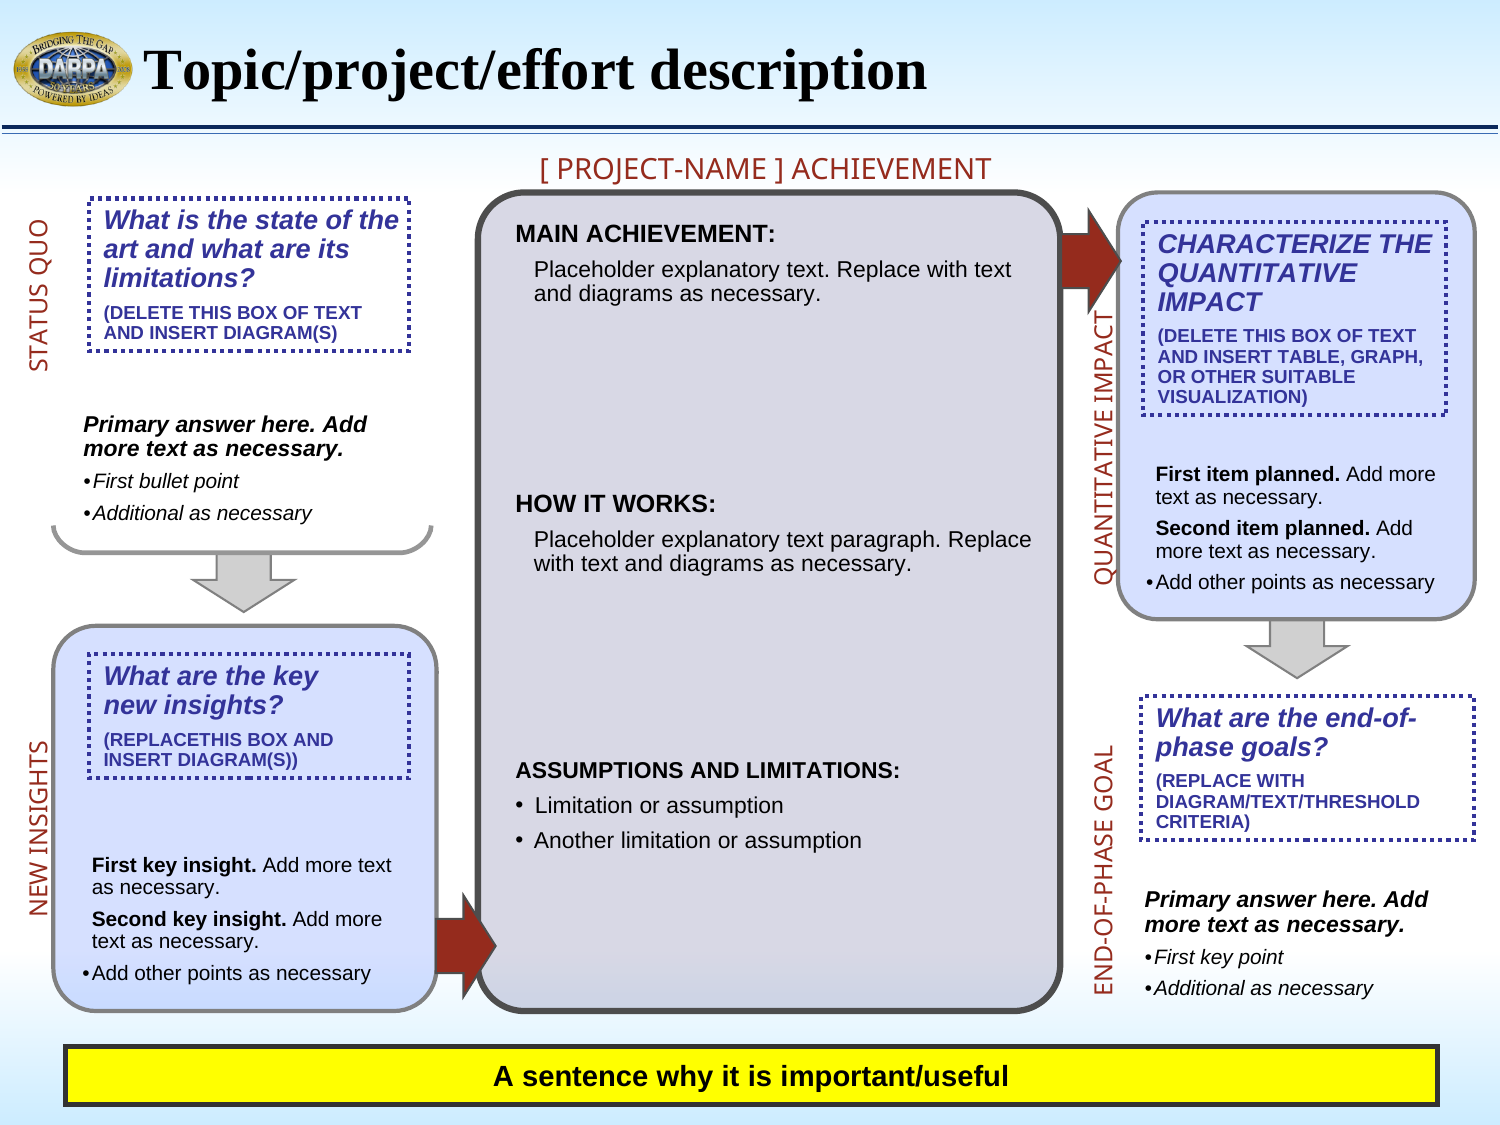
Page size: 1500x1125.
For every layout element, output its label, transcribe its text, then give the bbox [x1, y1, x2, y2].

text_box END-OF-PHASE GOAL [1093, 591, 1118, 997]
text_box [1246, 620, 1348, 679]
text_box What is the state of the art and what are its limitations? (DELETE THIS BOX OF TEXT AND INSERT DIAGRAM(S) [88, 198, 410, 352]
text_box MAIN ACHIEVEMENT: Placeholder explanatory text. Replace with text and diagrams as necessary. HOW IT WORKS: Placeholder explanatory text paragraph. Replace with text and diagrams as necessary. ASSUMPTIONS AND LIMITATIONS: Limitation or assumption Another limitation or assumption [515, 220, 1040, 992]
text_box What are the end-of-phase goals? (REPLACE WITH DIAGRAM/TEXT/THRESHOLD CRITERIA) [1141, 696, 1474, 841]
text_box QUANTITATIVE IMPACT [1093, 310, 1118, 591]
text_box [ PROJECT-NAME ] ACHIEVEMENT [428, 149, 1112, 186]
text_box A sentence why it is important/useful [65, 1046, 1438, 1105]
text_box Primary answer here. Add more text as necessary. • First bullet point • Additional as necessary [83, 412, 420, 525]
picture [10, 28, 135, 111]
text_box Primary answer here. Add more text as necessary. • First key point • Additional as necessary [1144, 887, 1459, 1001]
text_box What are the key new insights? (REPLACETHIS BOX AND INSERT DIAGRAM(S)) [88, 654, 410, 778]
text_box First item planned. Add more text as necessary. Second item planned. Add more text as necessary. • Add other points as necessary [1117, 192, 1475, 620]
text_box NEW INSIGHTS [28, 648, 53, 918]
text_box CHARACTERIZE THE QUANTITATIVE IMPACT (DELETE THIS BOX OF TEXT AND INSERT TABLE, GRAPH, OR OTHER SUITABLE VISUALIZATION) [1142, 222, 1447, 416]
text_box STATUS QUO [28, 186, 53, 373]
title Topic/project/effort description [143, 30, 1500, 116]
text_box [193, 556, 295, 613]
text_box [435, 192, 1121, 1012]
text_box First key insight. Add more text as necessary. Second key insight. Add more text as necessary. • Add other points as necessary [53, 625, 437, 1012]
